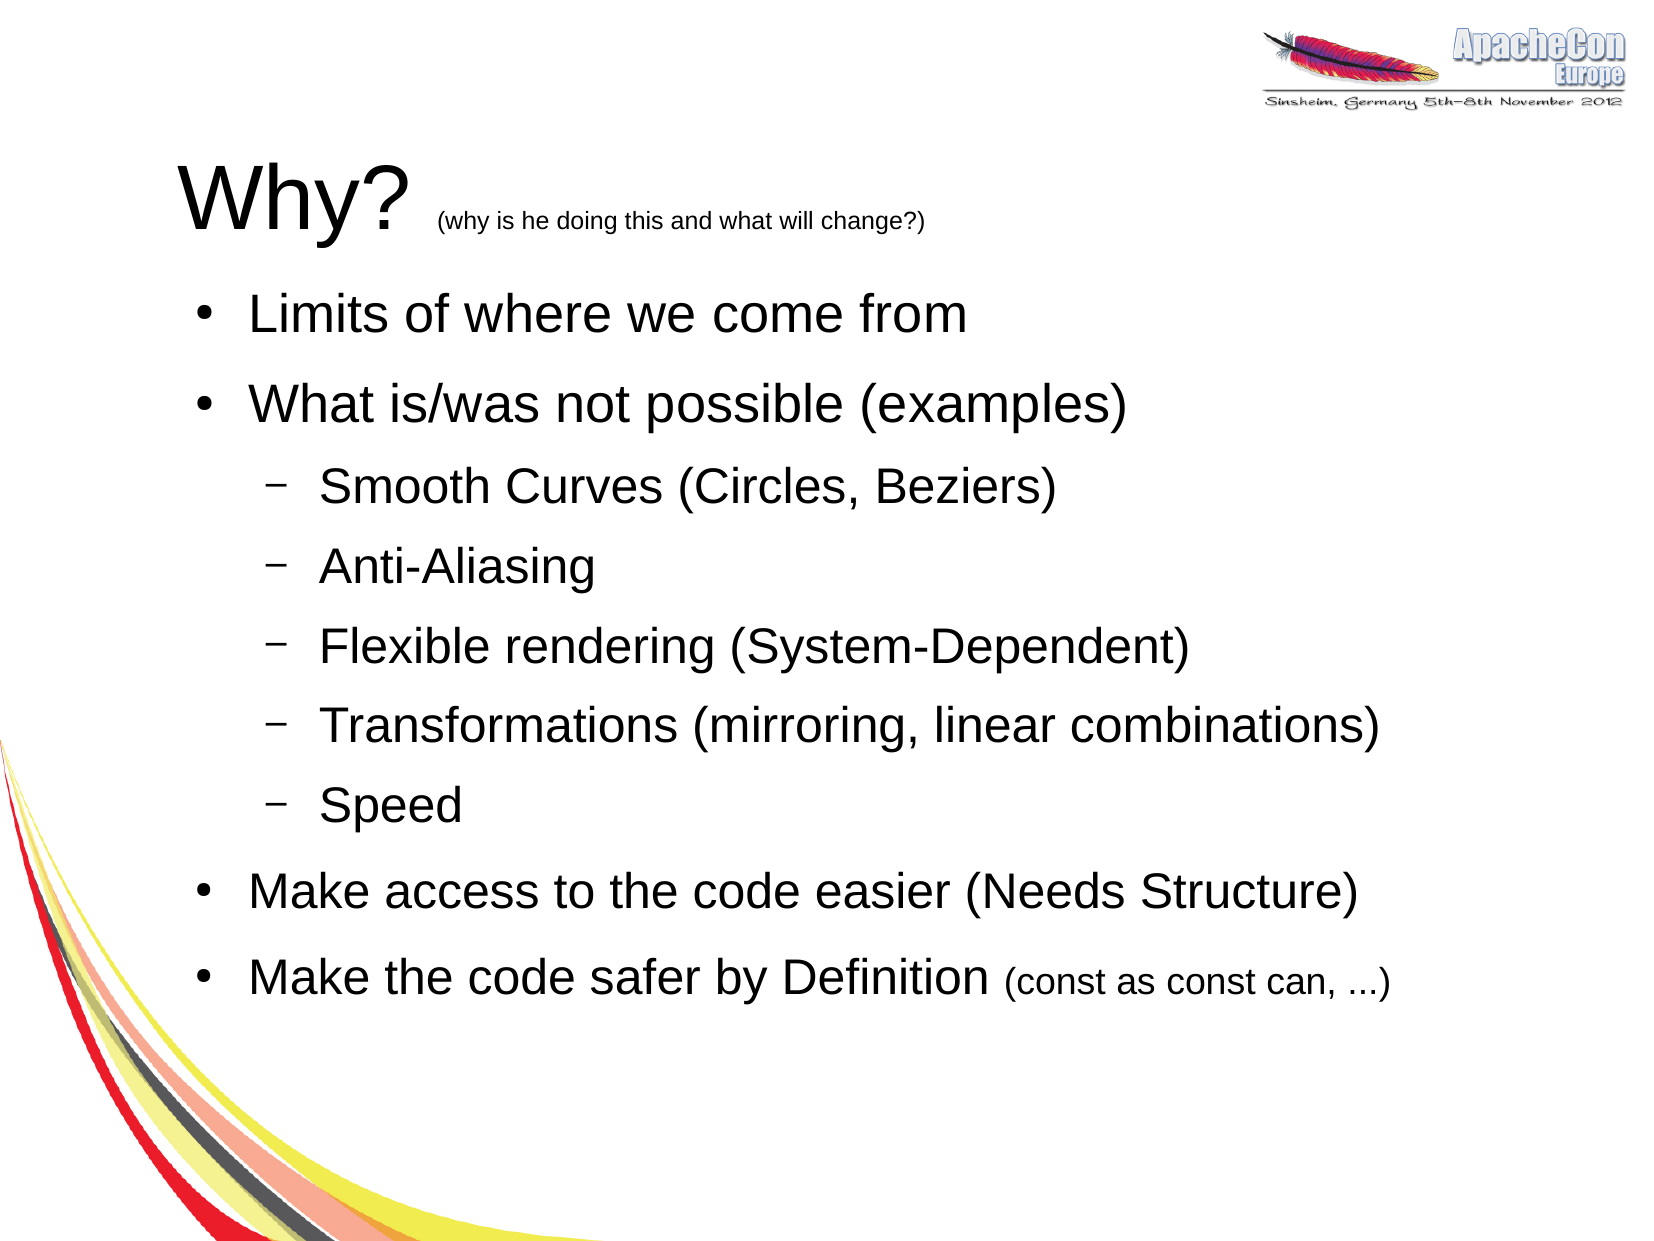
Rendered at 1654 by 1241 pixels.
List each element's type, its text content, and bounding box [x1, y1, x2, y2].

list Limits of where we come from What is/was not possible (examples) Smooth Curves (Circles, Beziers) Anti-Aliasing Flexible rendering (System-Dependent) Transformations (mirroring, linear combinations) Speed Make access to the code easier (Needs Structure) Make the code safer by Definition (const as const can, ...) [177, 283, 1536, 1005]
picture [0, 0, 1654, 1241]
title Why? (why is he doing this and what will change?) [177, 146, 1536, 250]
